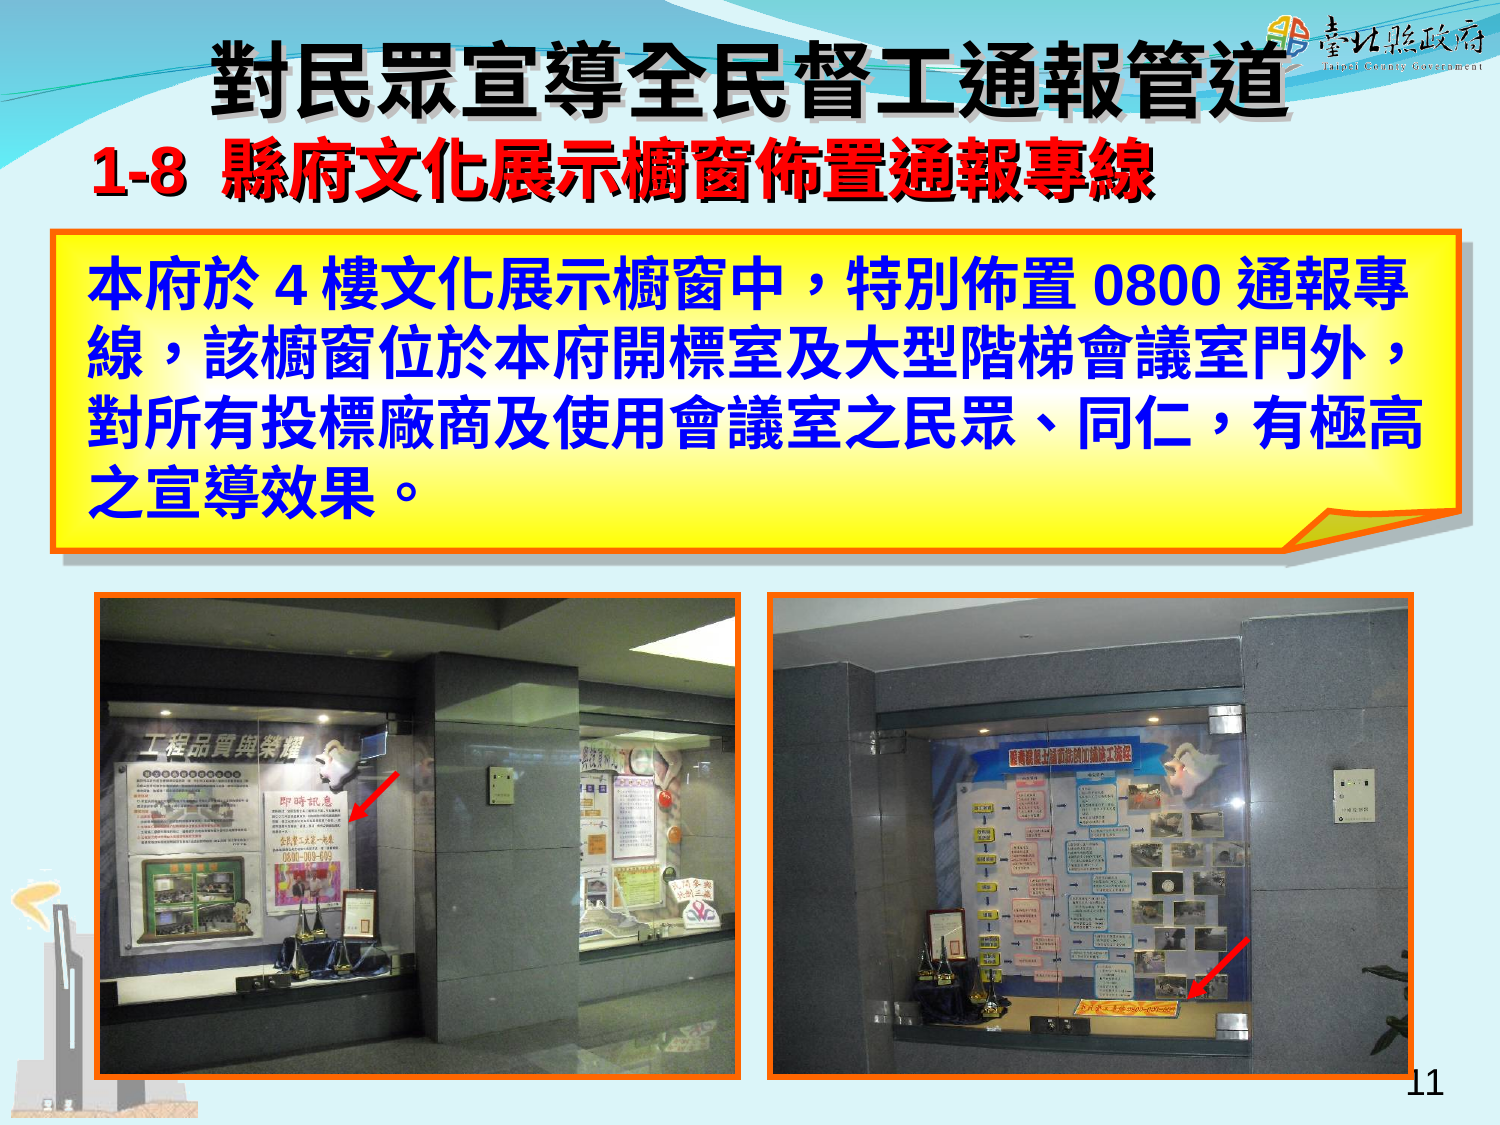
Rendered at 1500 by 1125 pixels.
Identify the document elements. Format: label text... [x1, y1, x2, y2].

picture [100, 597, 735, 1074]
title 對民眾宣導全民督工通報管道 [75, 19, 1426, 113]
picture [773, 597, 1408, 1074]
text_box 本府於4樓文化展示櫥窗中，特別佈置0800通報專線，該櫥窗位於本府開標室及大型階梯會議室門外，對所有投標廠商及使用會議室之民眾、同仁，有極高之宣導效果。 [53, 231, 1459, 551]
list 1-8 縣府文化展示櫥窗佈置通報專線 [75, 113, 1426, 220]
picture [11, 869, 198, 1118]
picture [0, 0, 1500, 102]
